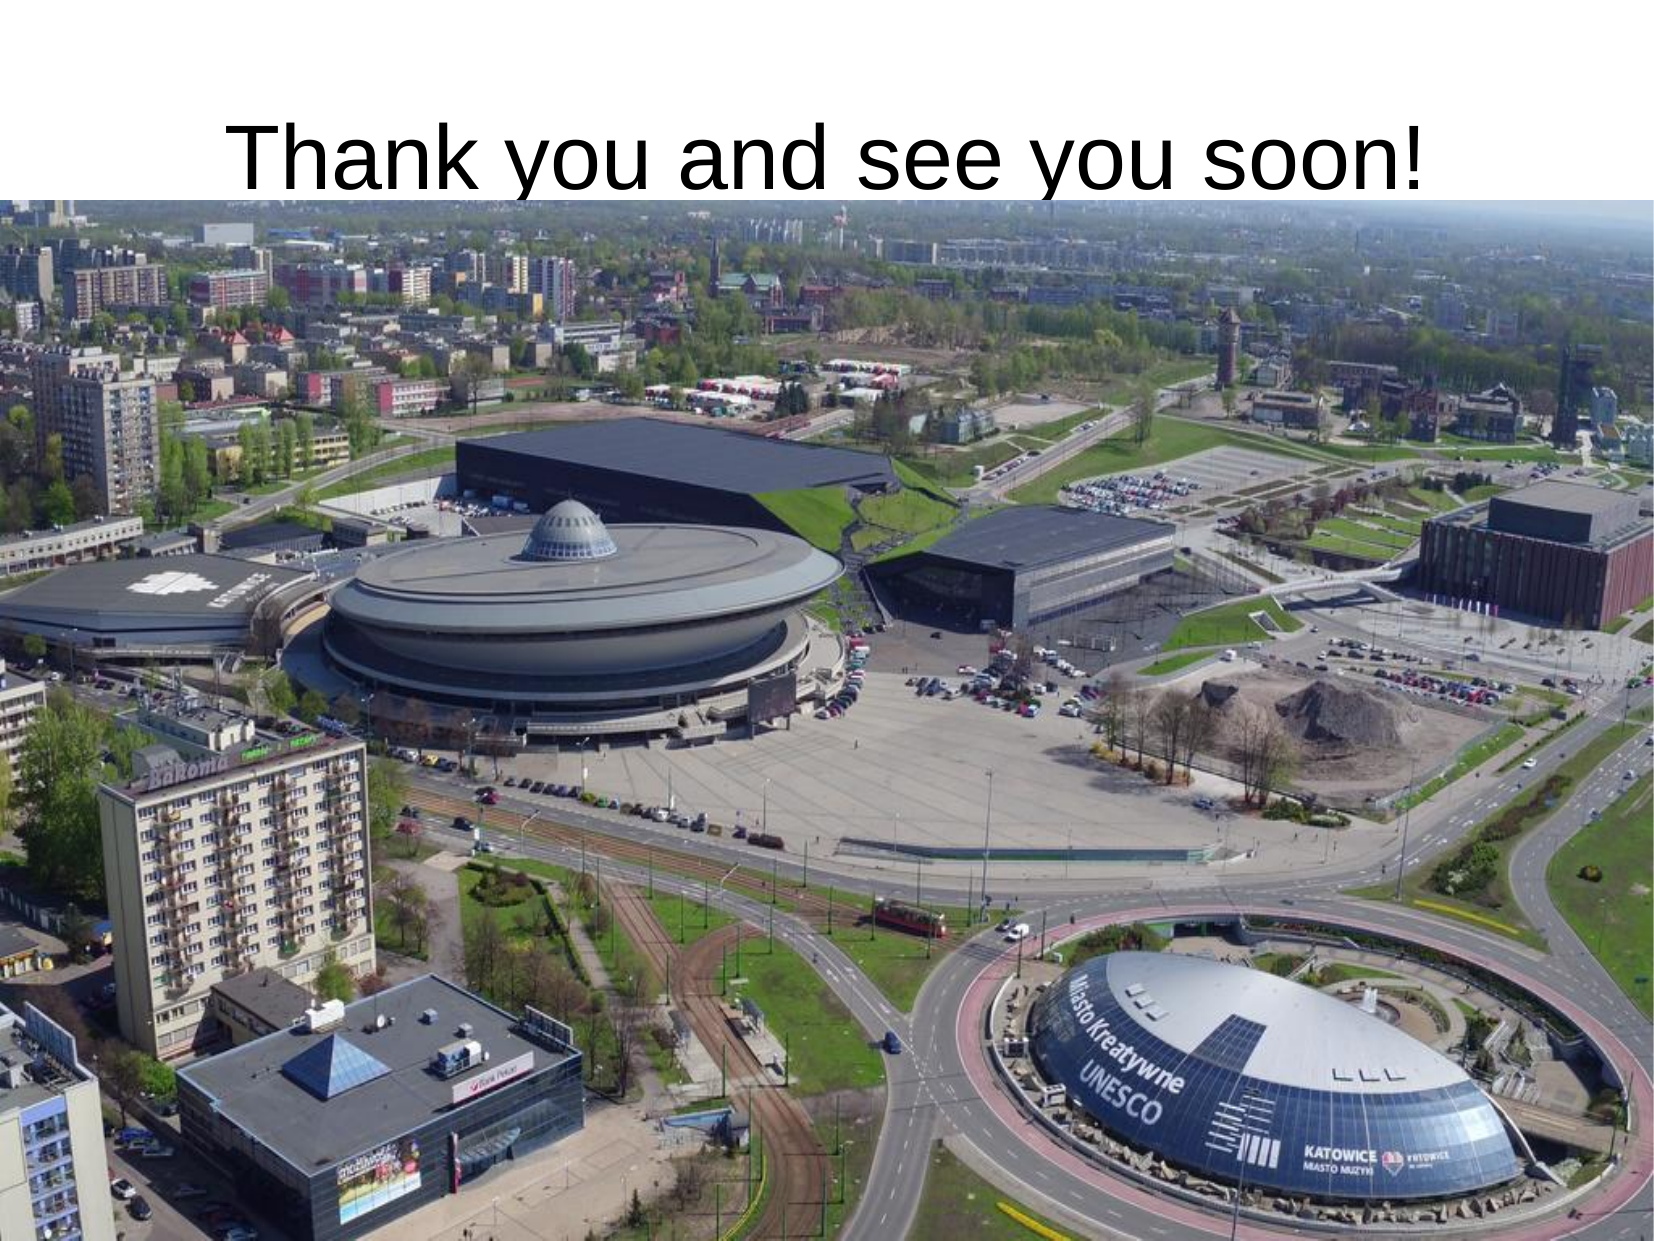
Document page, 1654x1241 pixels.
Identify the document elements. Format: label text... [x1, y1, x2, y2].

title Thank you and see you soon! [82, 49, 1571, 200]
picture [0, 200, 1654, 1241]
